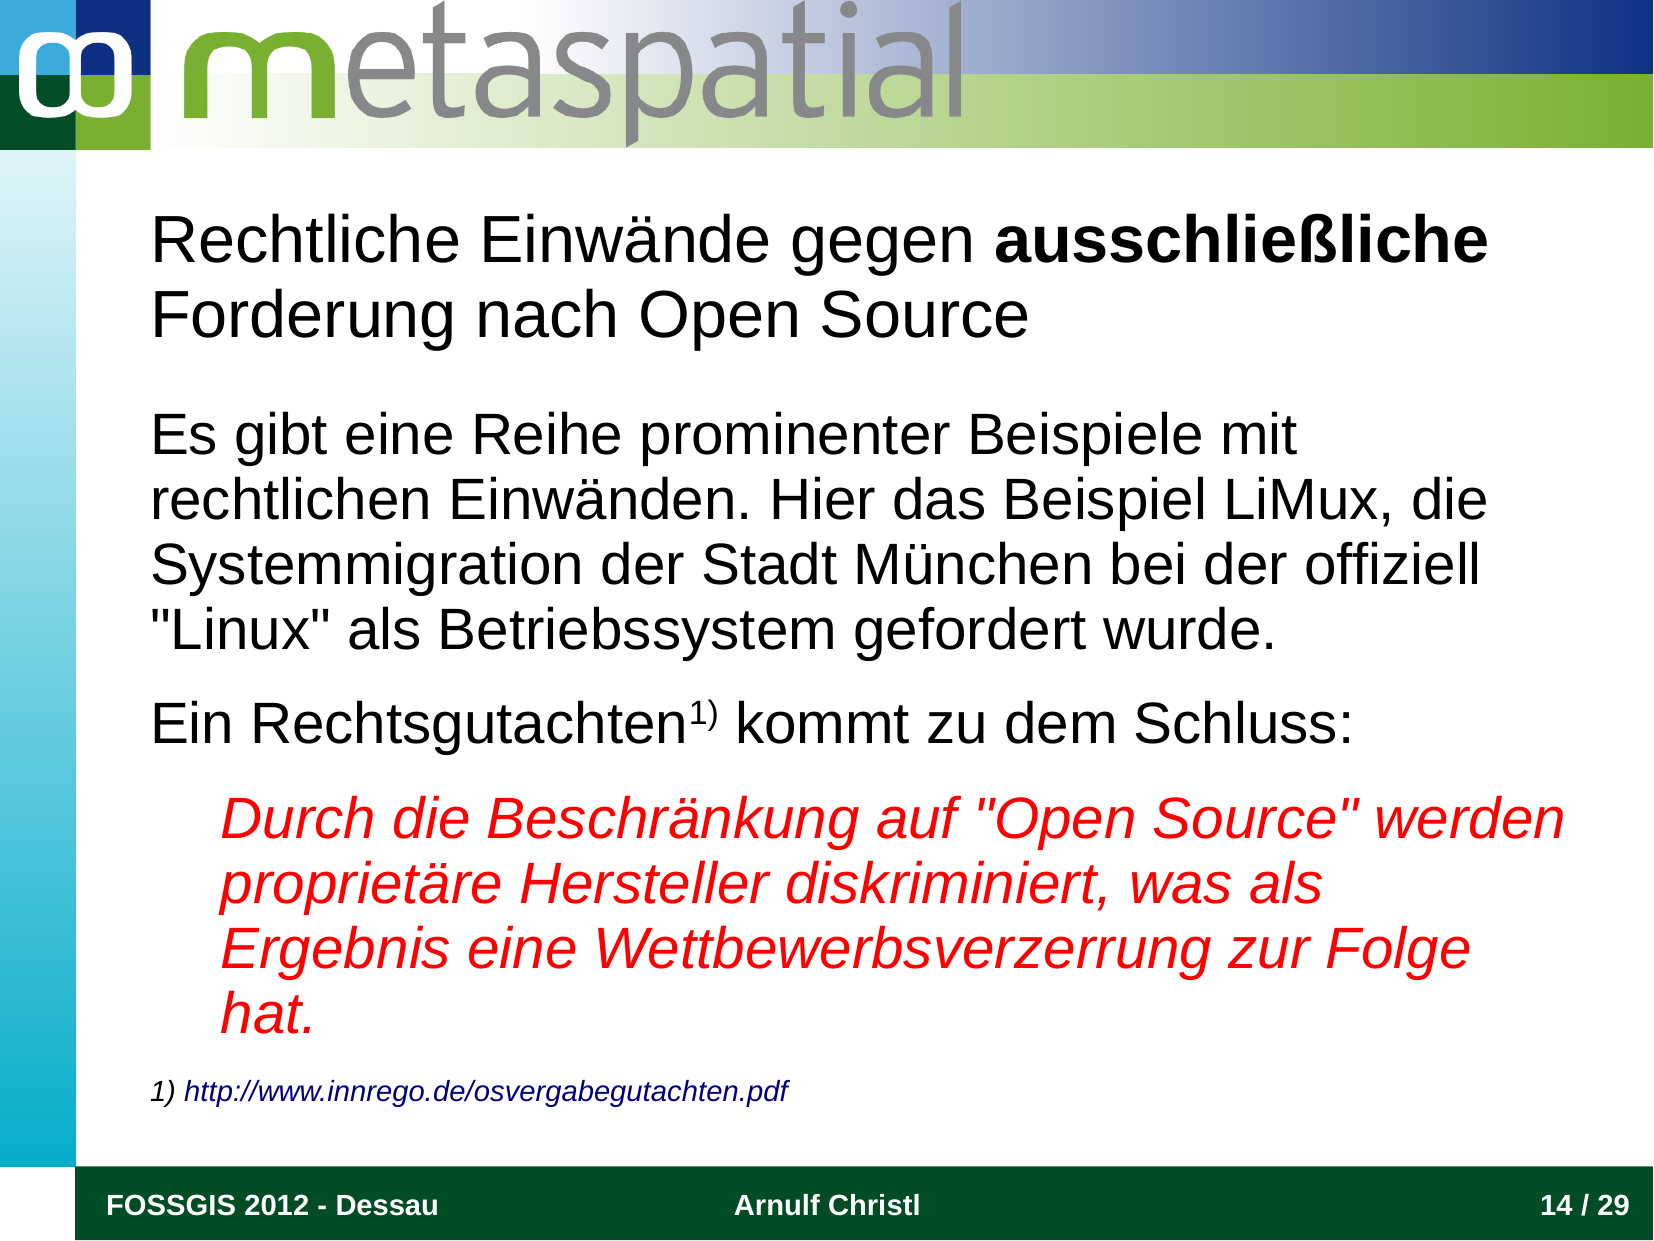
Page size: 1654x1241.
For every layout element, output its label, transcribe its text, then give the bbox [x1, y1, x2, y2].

list Es gibt eine Reihe prominenter Beispiele mit rechtlichen Einwänden. Hier das Beispiel LiMux, die Systemmigration der Stadt München bei der offiziell "Linux" als Betriebssystem gefordert wurde. Ein Rechtsgutachten1) kommt zu dem Schluss: Durch die Beschränkung auf "Open Source" werden proprietäre Hersteller diskriminiert, was als Ergebnis eine Wettbewerbsverzerrung zur Folge hat. 1) http://www.innrego.de/osvergabegutachten.pdf [150, 401, 1571, 1111]
picture [0, 0, 961, 150]
title Rechtliche Einwände gegen ausschließliche Forderung nach Open Source [150, 173, 1571, 381]
